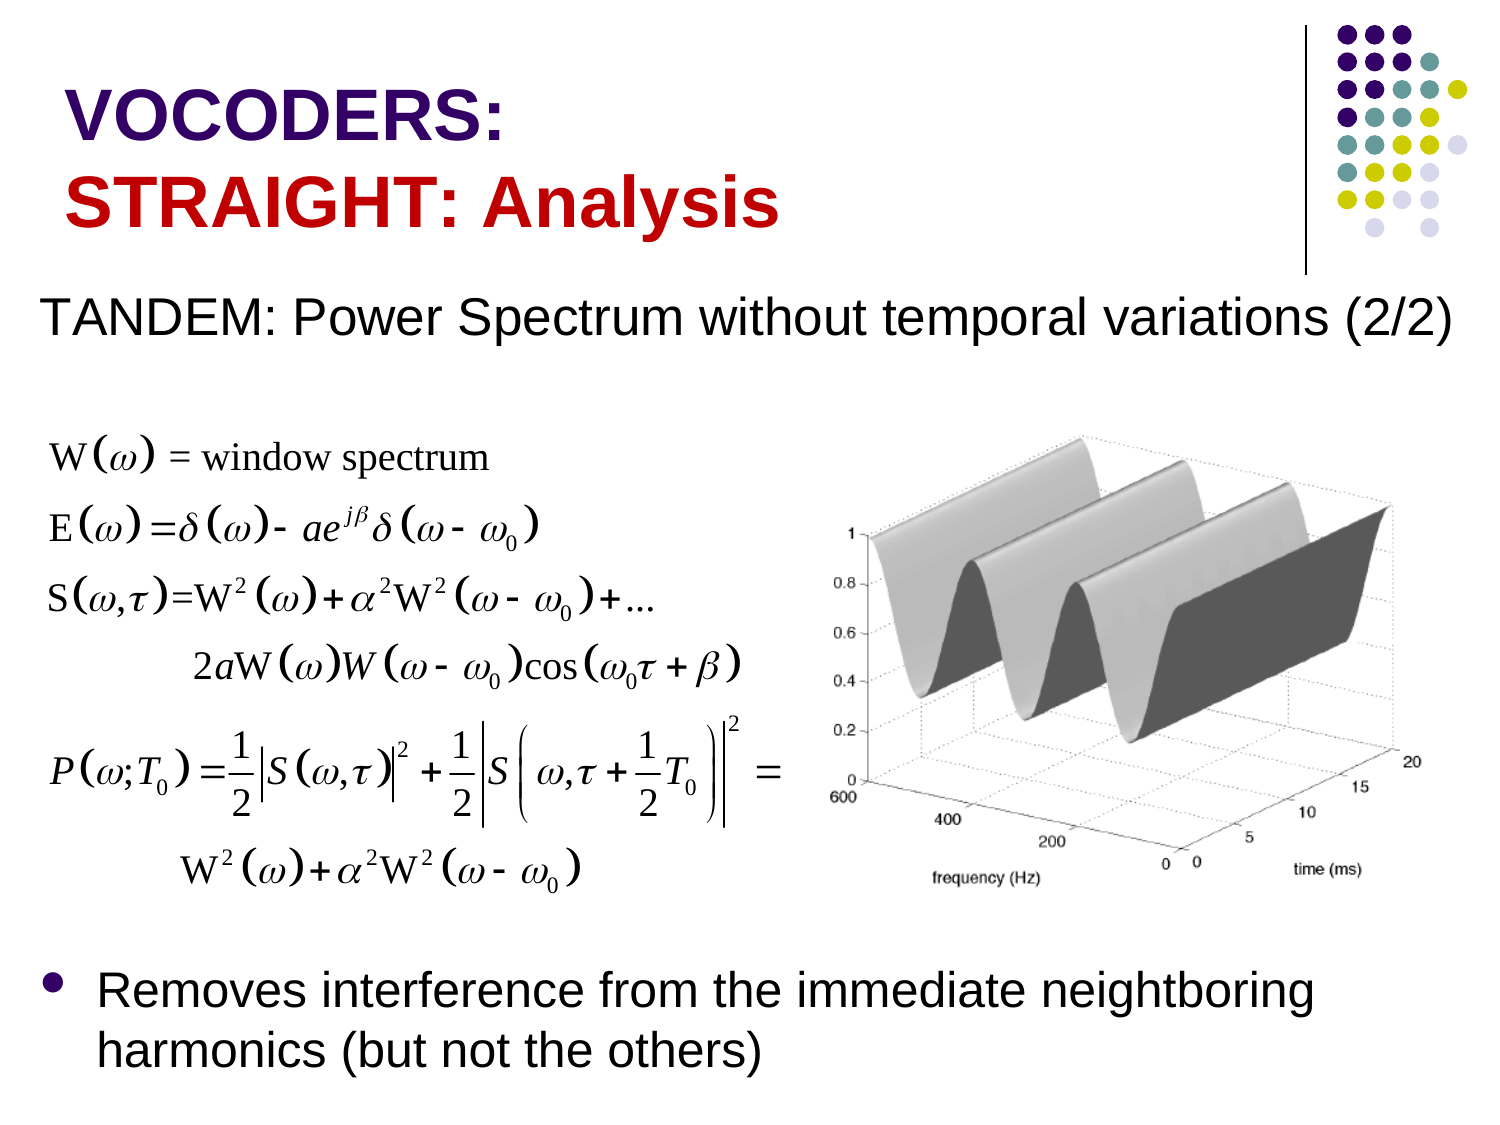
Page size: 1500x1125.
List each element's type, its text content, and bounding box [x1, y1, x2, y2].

chart [42, 427, 783, 908]
text_box VOCODERS: STRAIGHT: Analysis [49, 37, 1288, 251]
picture [796, 419, 1451, 908]
text_box Removes interference from the immediate neightboring harmonics (but not the others) [25, 949, 1471, 1086]
list TANDEM: Power Spectrum without temporal variations (2/2) [24, 275, 1471, 417]
